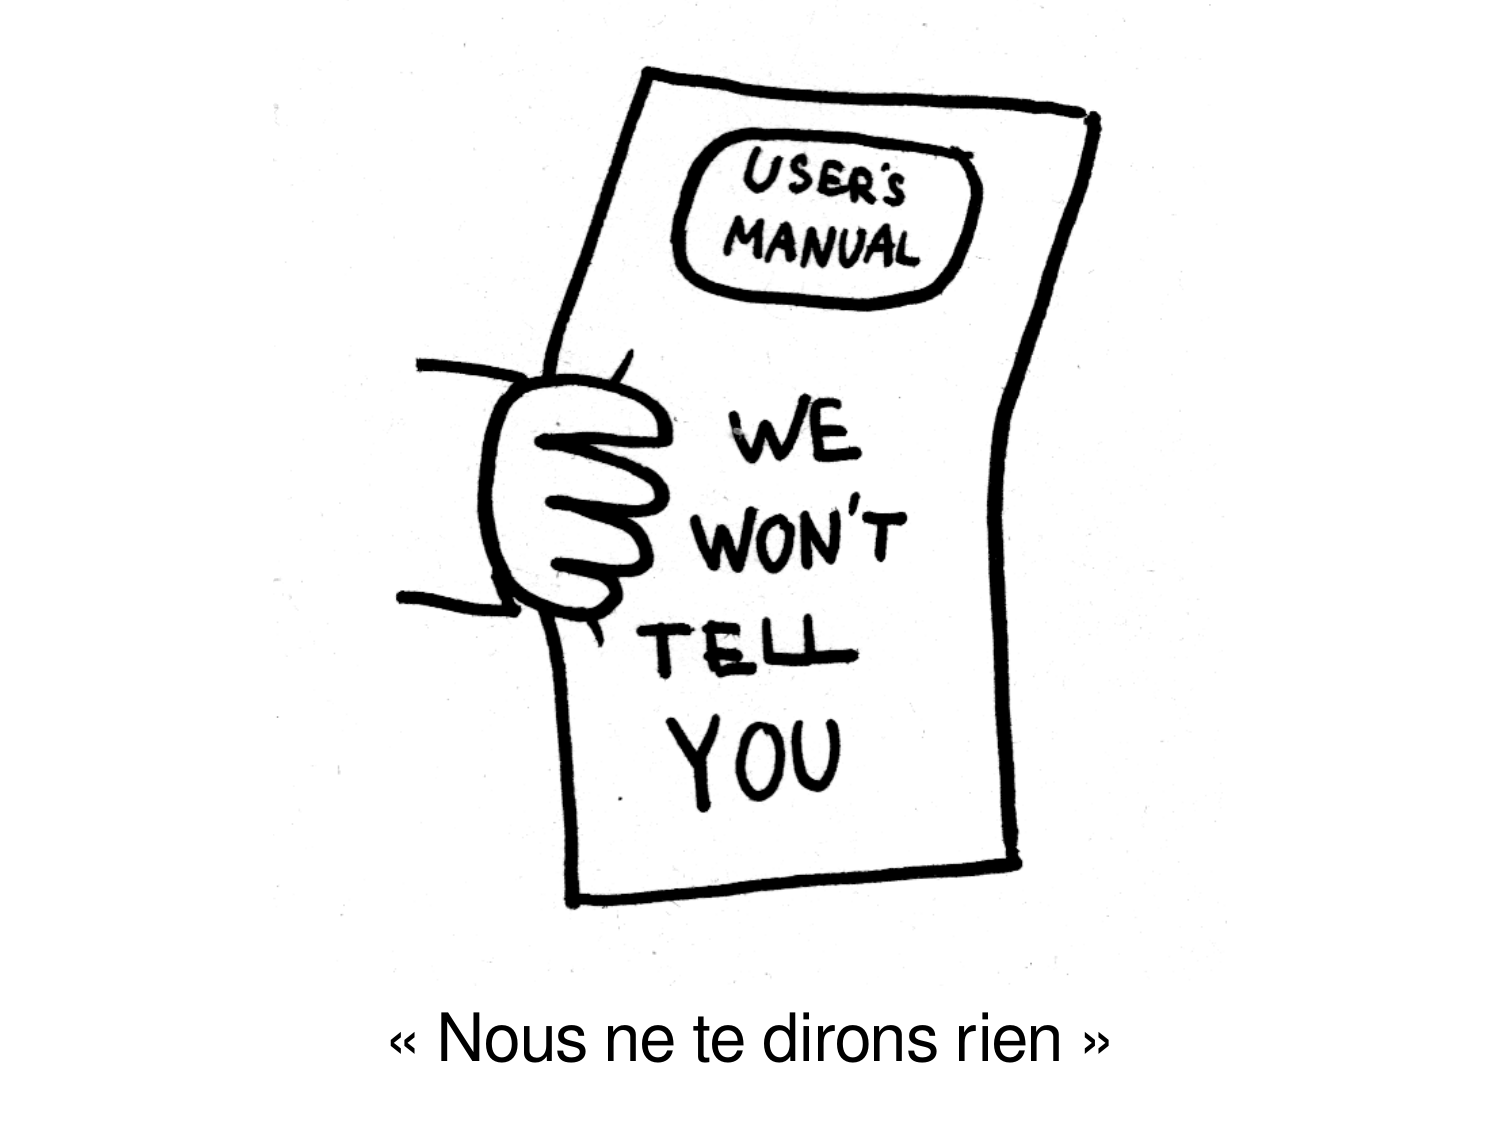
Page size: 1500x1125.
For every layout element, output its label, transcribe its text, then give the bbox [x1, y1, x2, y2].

picture [273, 0, 1227, 986]
text_box « Nous ne te dirons rien » [178, 993, 1322, 1082]
